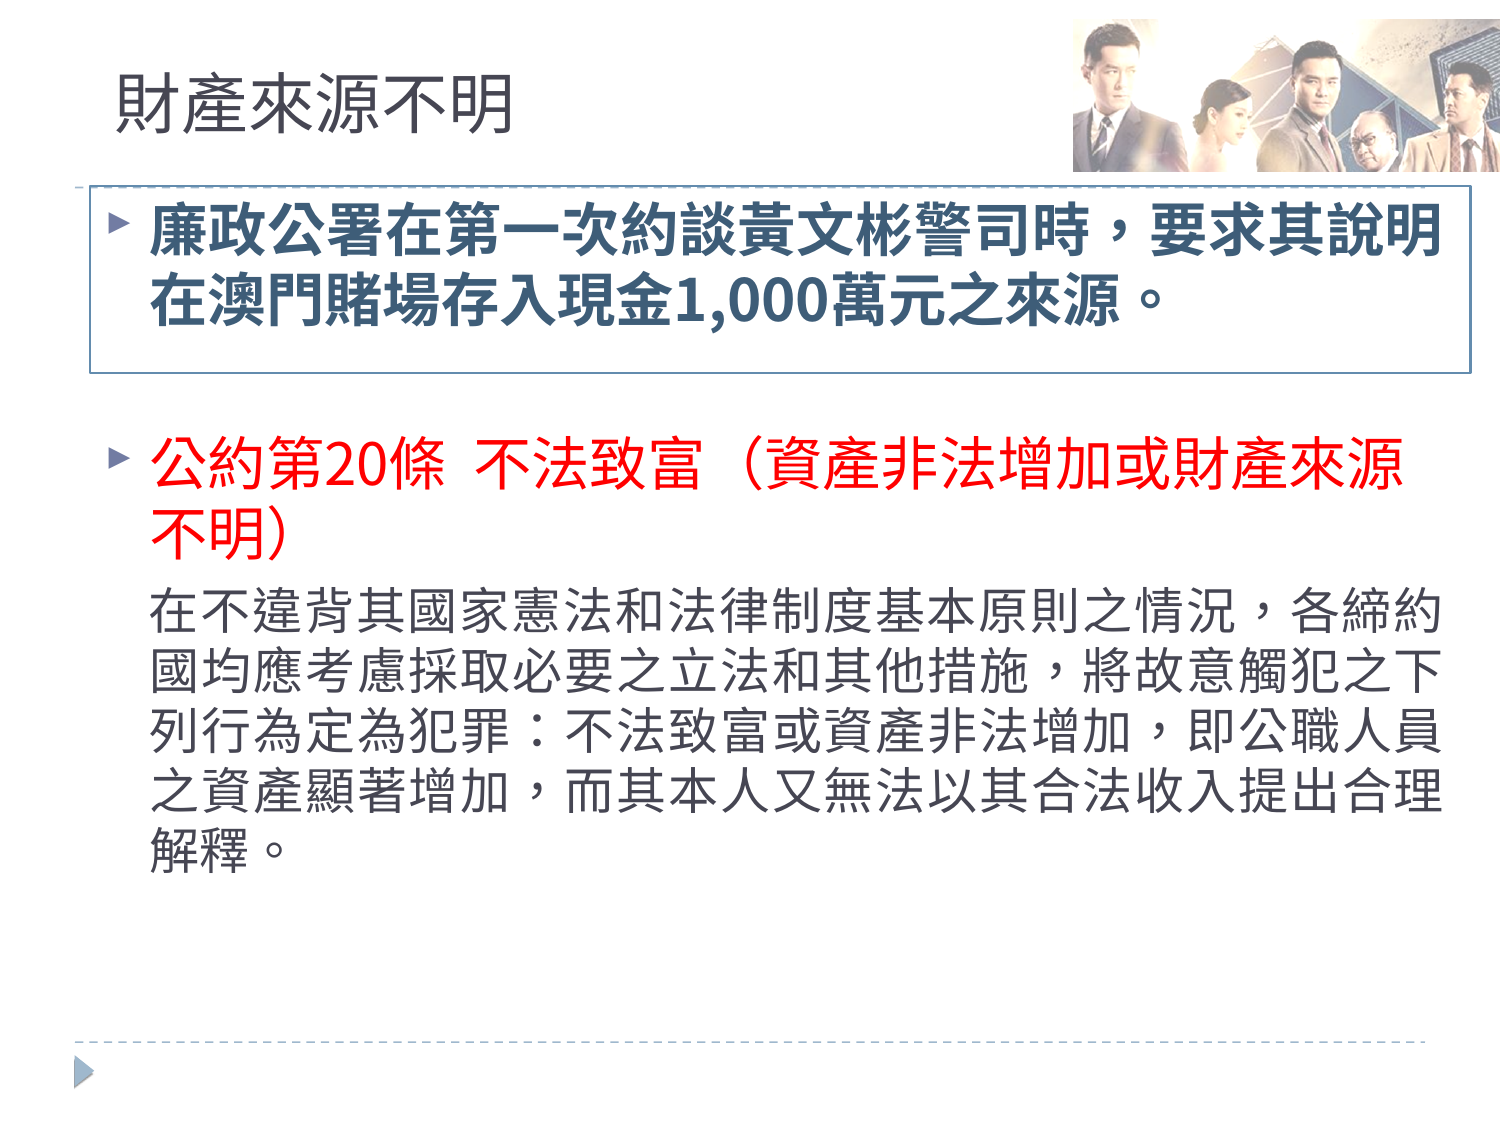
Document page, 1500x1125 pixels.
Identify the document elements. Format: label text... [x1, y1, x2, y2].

title 財產來源不明 [99, 30, 1073, 149]
list 廉政公署在第一次約談黃文彬警司時，要求其說明在澳門賭場存入現金1,000萬元之來源。 公約第20條 不法致富（資產非法增加或財產來源不明） 在不違背其國家憲法和法律制度基本原則之情況，各締約國均應考慮採取必要之立法和其他措施，將故意觸犯之下列行為定為犯罪：不法致富或資產非法增加，即公職人員之資產顯著增加，而其本人又無法以其合法收入提出合理解釋。 [91, 187, 1459, 372]
list 廉政公署在第一次約談黃文彬警司時，要求其說明在澳門賭場存入現金1,000萬元之來源。 公約第20條 不法致富（資產非法增加或財產來源不明） 在不違背其國家憲法和法律制度基本原則之情況，各締約國均應考慮採取必要之立法和其他措施，將故意觸犯之下列行為定為犯罪：不法致富或資產非法增加，即公職人員之資產顯著增加，而其本人又無法以其合法收入提出合理解釋。 [90, 374, 1459, 1059]
picture [1073, 19, 1500, 172]
